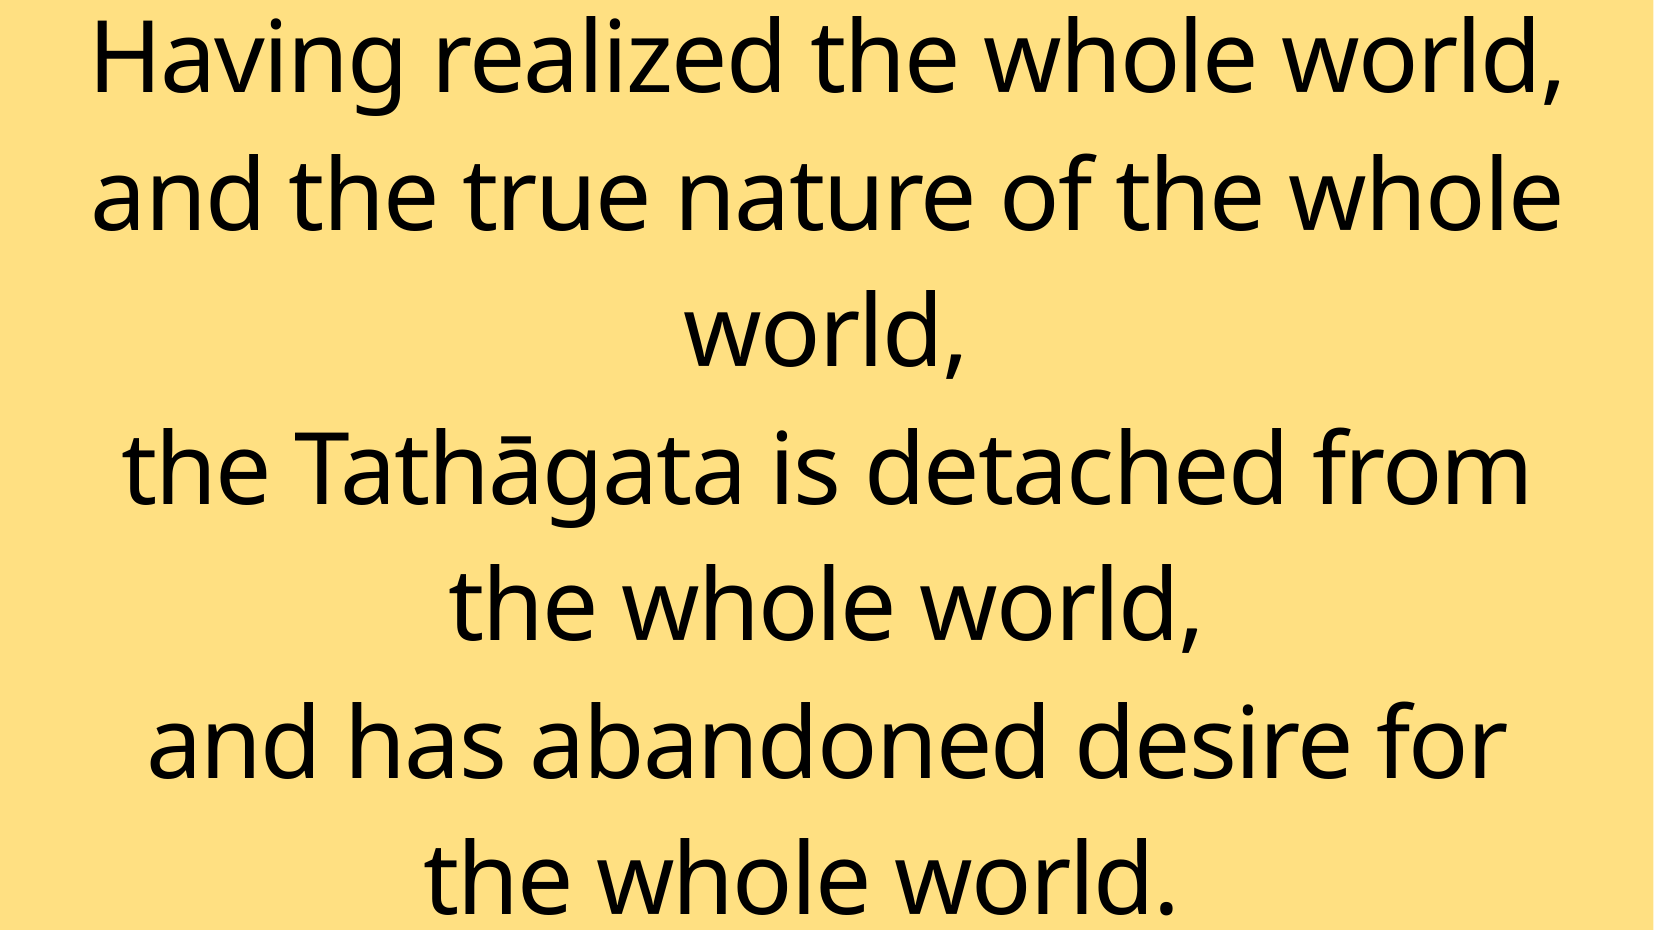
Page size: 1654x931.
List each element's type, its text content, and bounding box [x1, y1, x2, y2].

subtitle Having realized the whole world, and the true nature of the whole world, the Tathāgata is detached from the whole world, and has abandoned desire for the whole world. [82, 0, 1571, 931]
